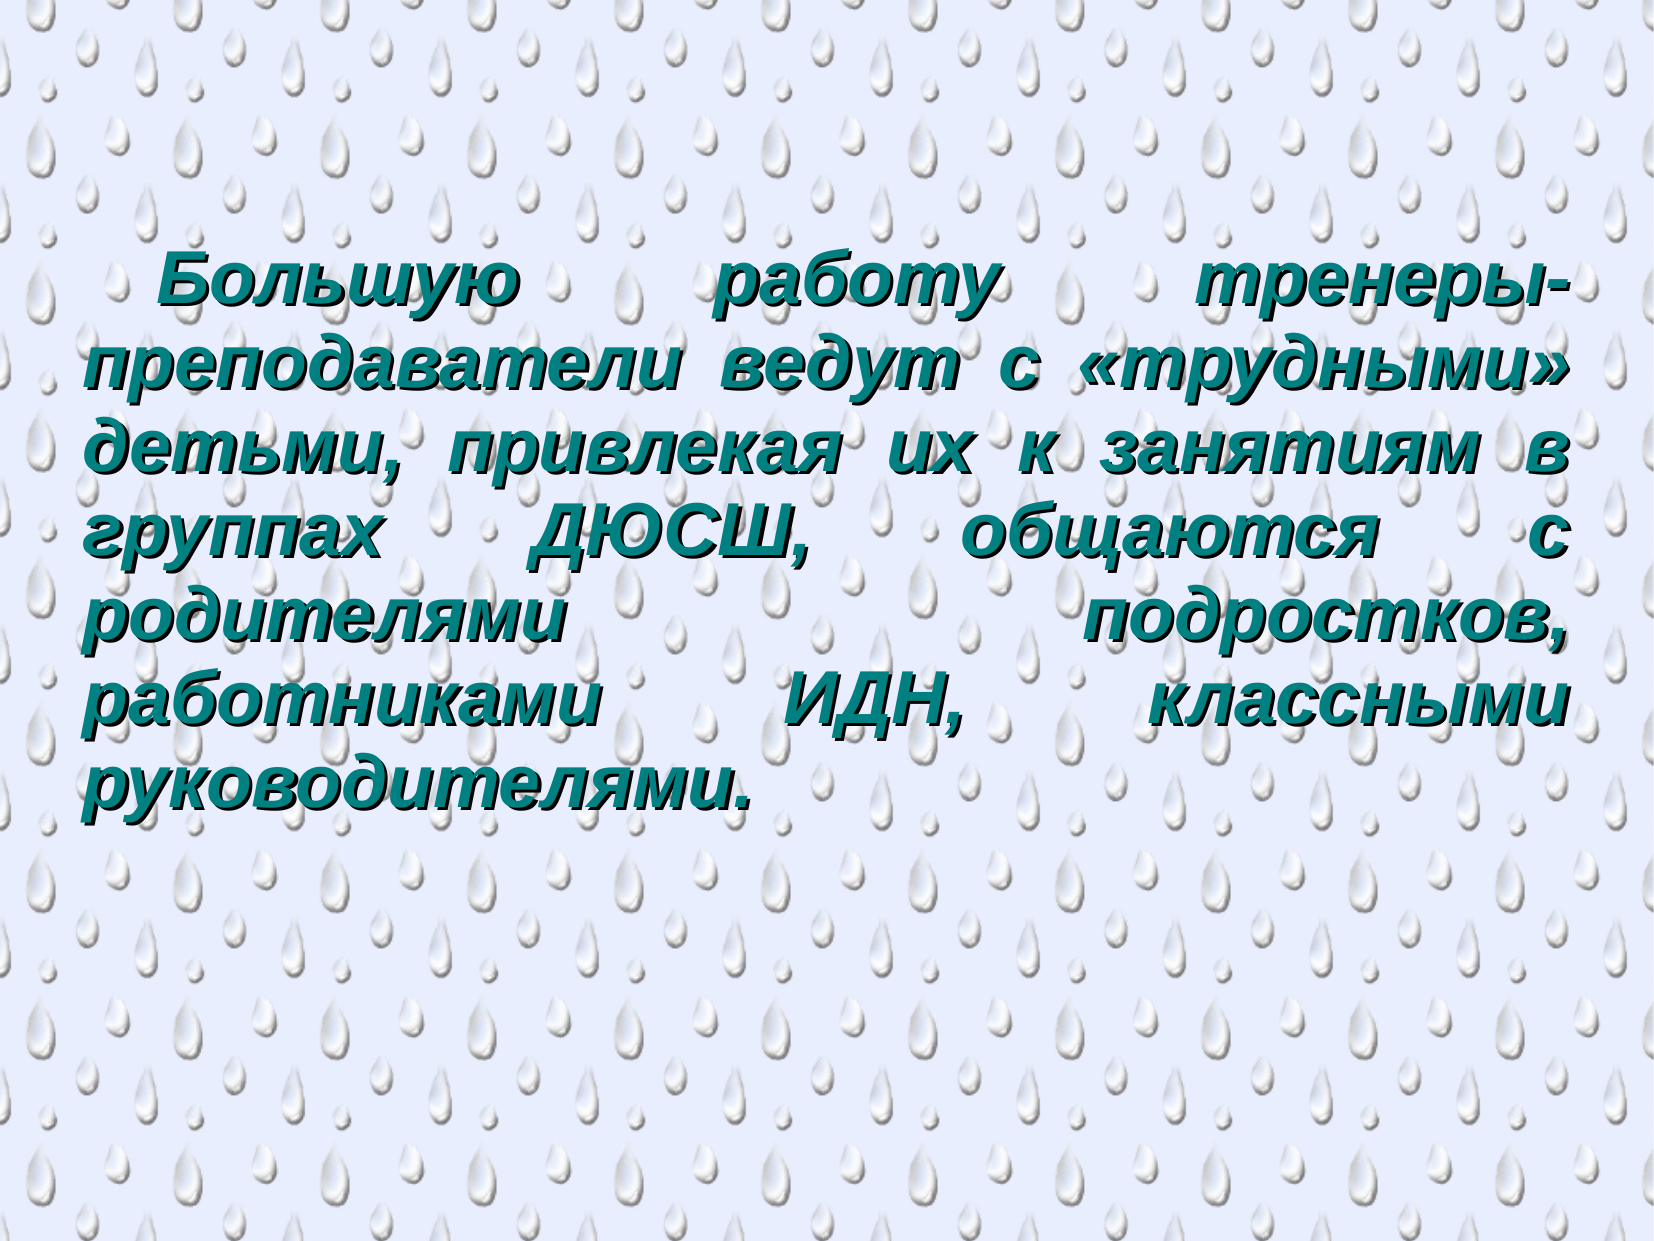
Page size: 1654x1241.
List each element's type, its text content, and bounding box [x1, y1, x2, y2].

subtitle Большую работу тренеры-преподаватели ведут с «трудными» детьми, привлекая их к занятиям в группах ДЮСШ, общаются с родителями подростков, работниками ИДН, классными руководителями. [82, 49, 1571, 1010]
picture [0, 0, 1654, 1241]
